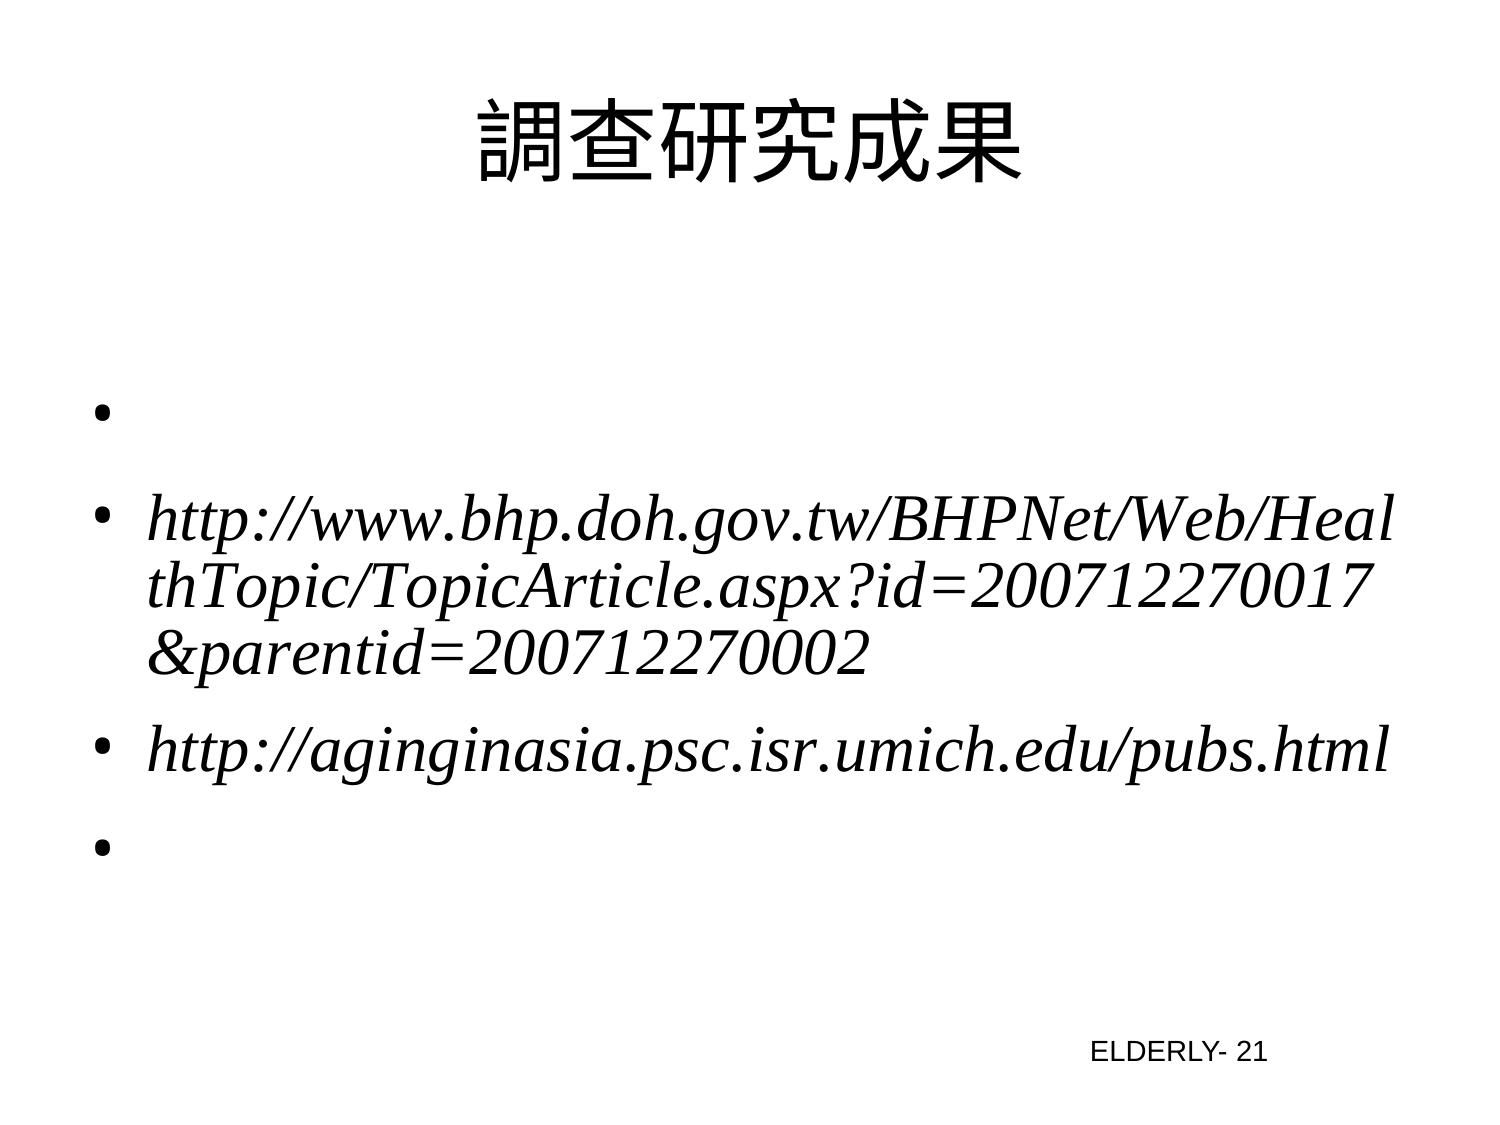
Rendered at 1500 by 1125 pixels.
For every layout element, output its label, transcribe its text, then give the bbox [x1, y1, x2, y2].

list http://www.bhp.doh.gov.tw/BHPNet/Web/HealthTopic/TopicArticle.aspx?id=200712270017&parentid=200712270002 http://aginginasia.psc.isr.umich.edu/pubs.html [75, 262, 1426, 1005]
title 調查研究成果 [75, 45, 1426, 233]
text_box ELDERLY- [1074, 1024, 1426, 1103]
